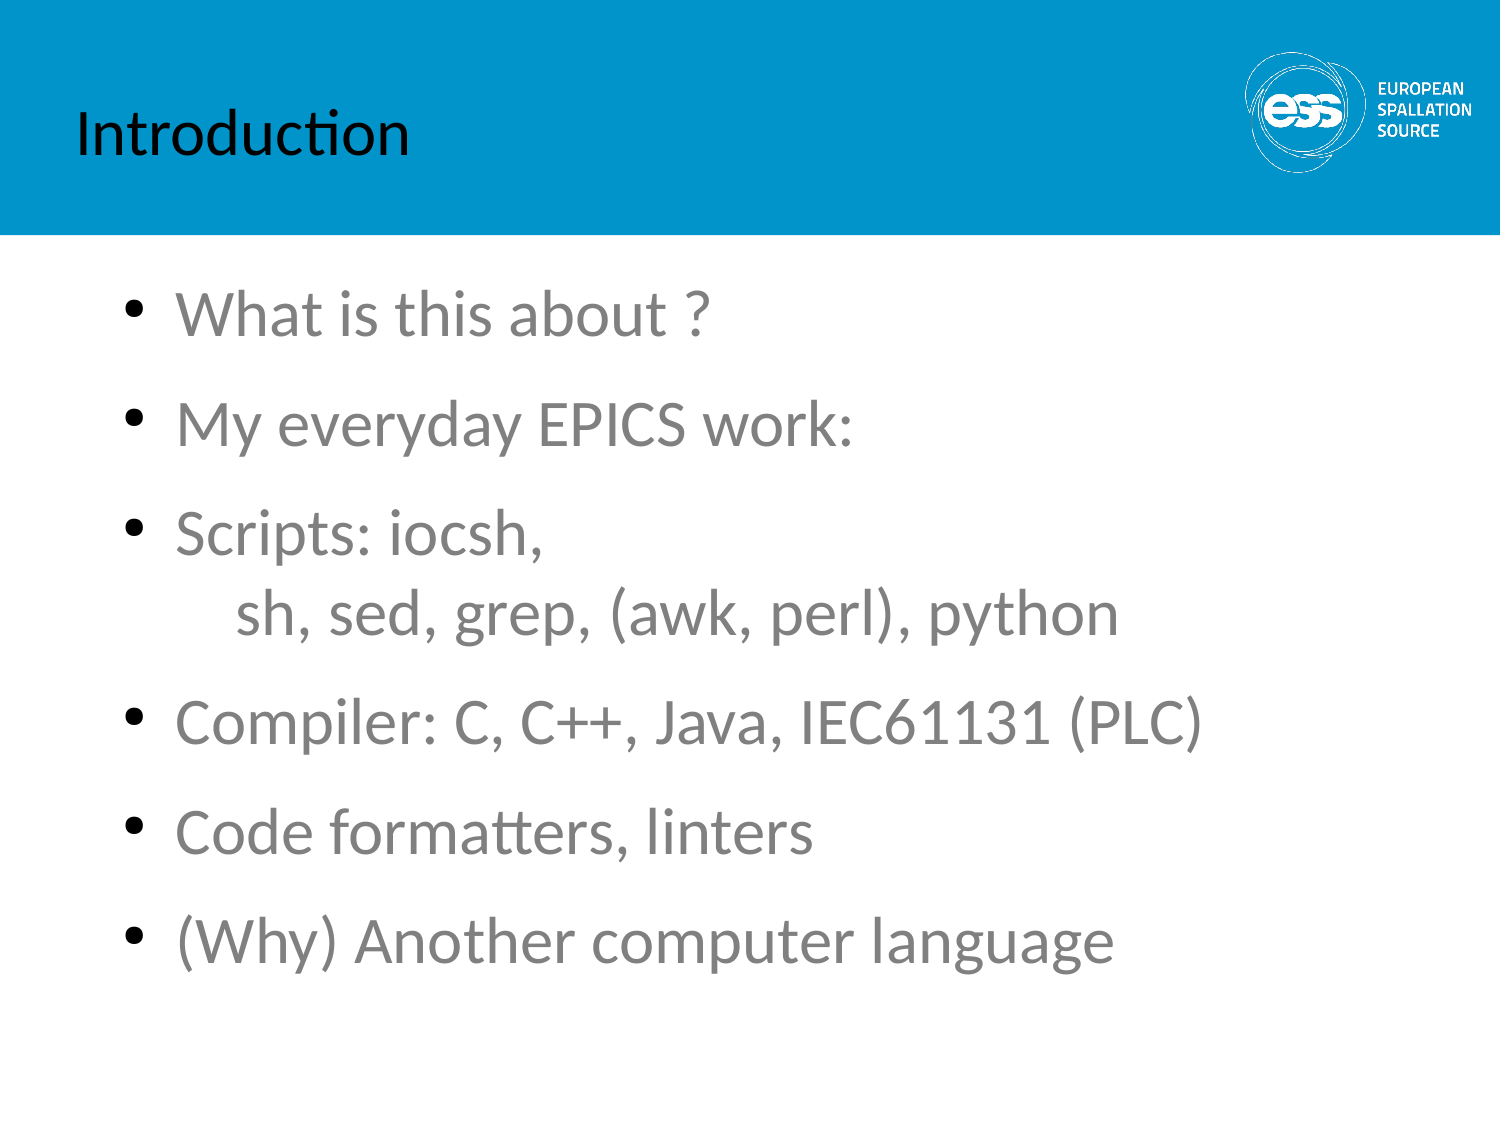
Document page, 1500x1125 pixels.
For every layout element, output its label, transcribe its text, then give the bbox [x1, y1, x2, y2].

picture [1379, 83, 1385, 94]
picture [1389, 104, 1393, 115]
picture [1409, 104, 1415, 115]
list What is this about ? My everyday EPICS work: Scripts: iocsh, sh, sed, grep, (awk, perl), python Compiler: C, C++, Java, IEC61131 (PLC) Code formatters, linters (Why) Another computer language [90, 262, 1441, 1005]
picture [1398, 109, 1406, 115]
picture [1422, 125, 1428, 134]
picture [1454, 83, 1458, 94]
picture [1436, 104, 1444, 115]
picture [1400, 83, 1407, 94]
picture [1418, 104, 1423, 115]
title Introduction [75, 45, 1247, 233]
picture [1443, 86, 1450, 93]
picture [1432, 125, 1438, 136]
picture [1264, 94, 1342, 127]
picture [1423, 83, 1430, 94]
